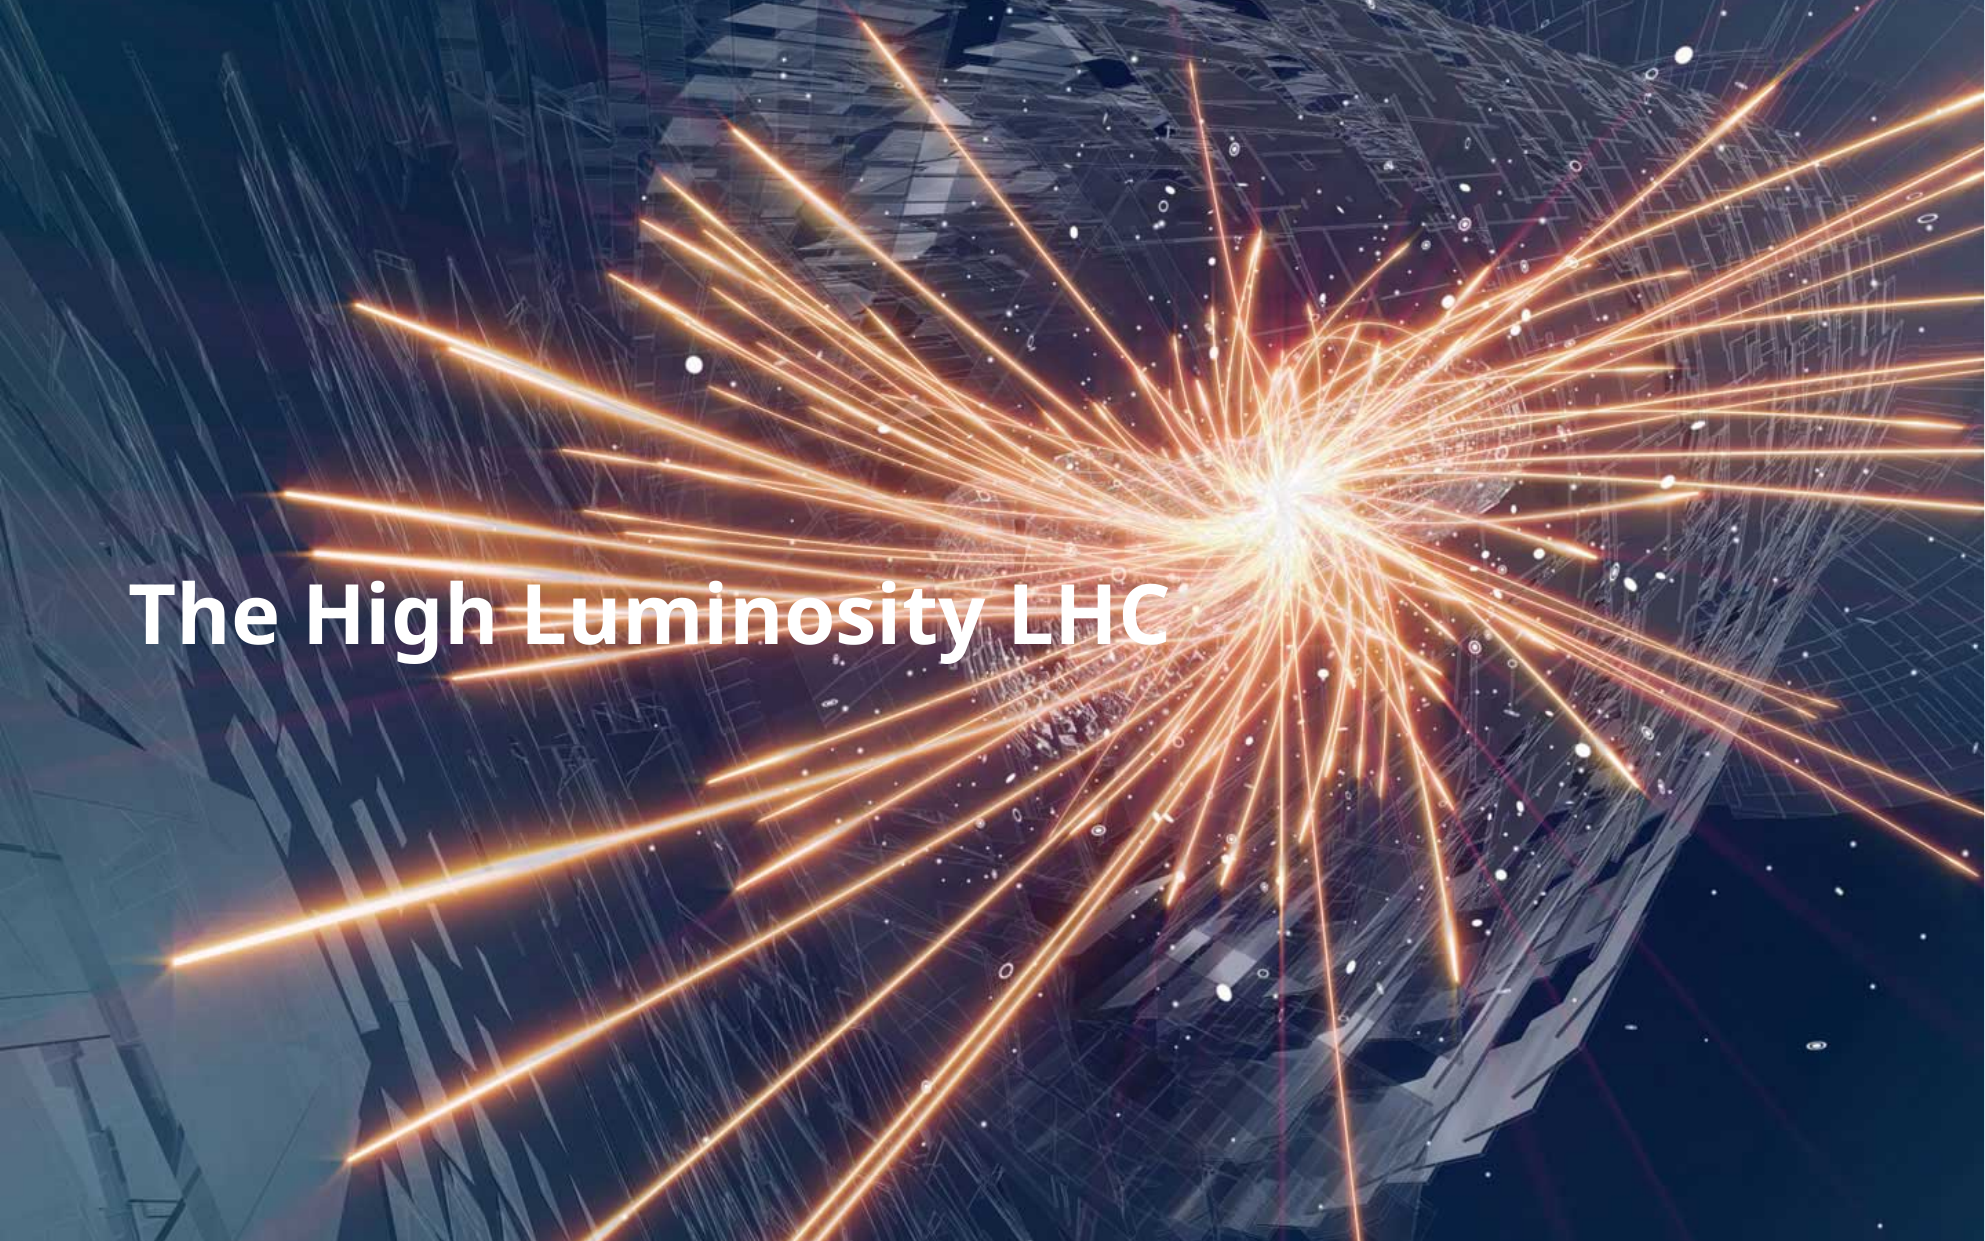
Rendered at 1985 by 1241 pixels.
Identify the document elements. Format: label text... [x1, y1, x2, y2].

title The High Luminosity LHC [128, 522, 1890, 703]
picture [0, 0, 1985, 1241]
